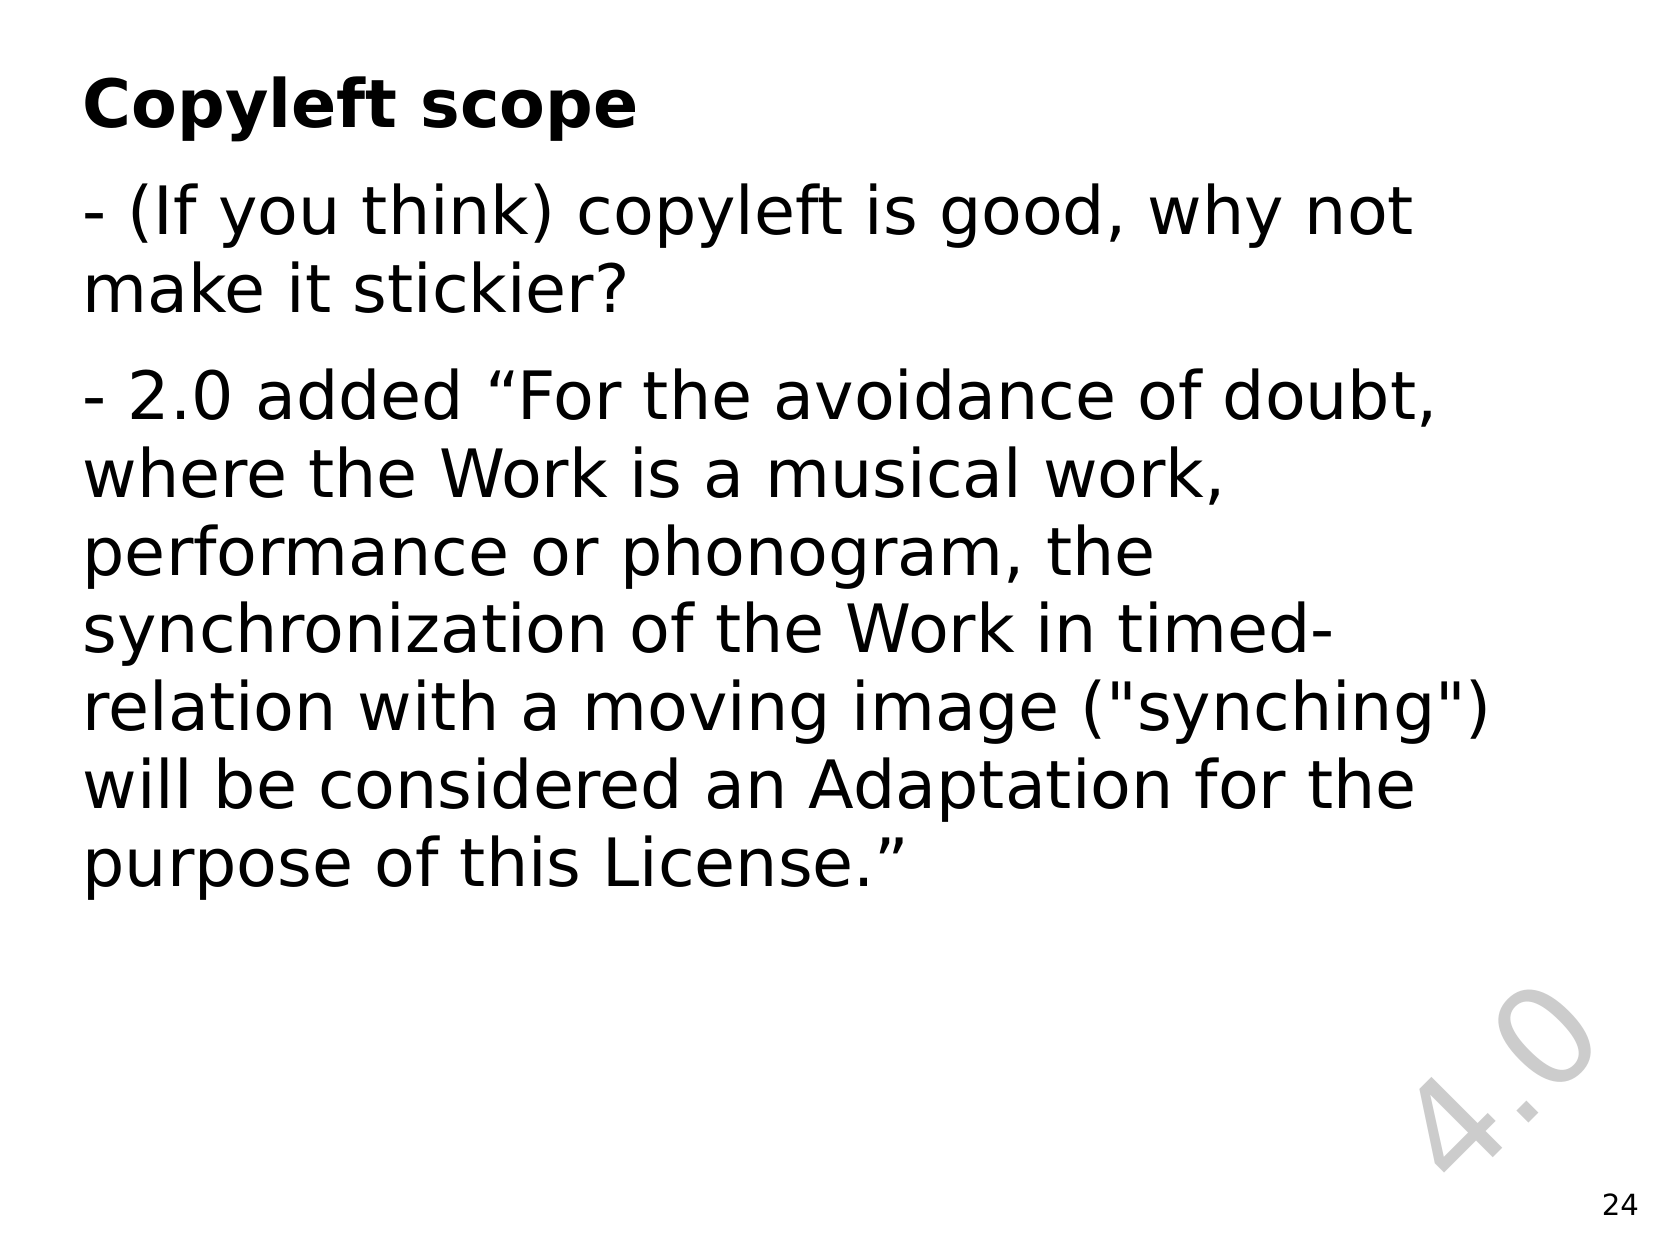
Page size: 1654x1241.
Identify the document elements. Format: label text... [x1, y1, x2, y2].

list Copyleft scope - (If you think) copyleft is good, why not make it stickier? - 2.0 added “For the avoidance of doubt, where the Work is a musical work, performance or phonogram, the synchronization of the Work in timed-relation with a moving image ("synching") will be considered an Adaptation for the purpose of this License.” [82, 65, 1571, 1062]
text_box 4.0 [1350, 979, 1651, 1234]
